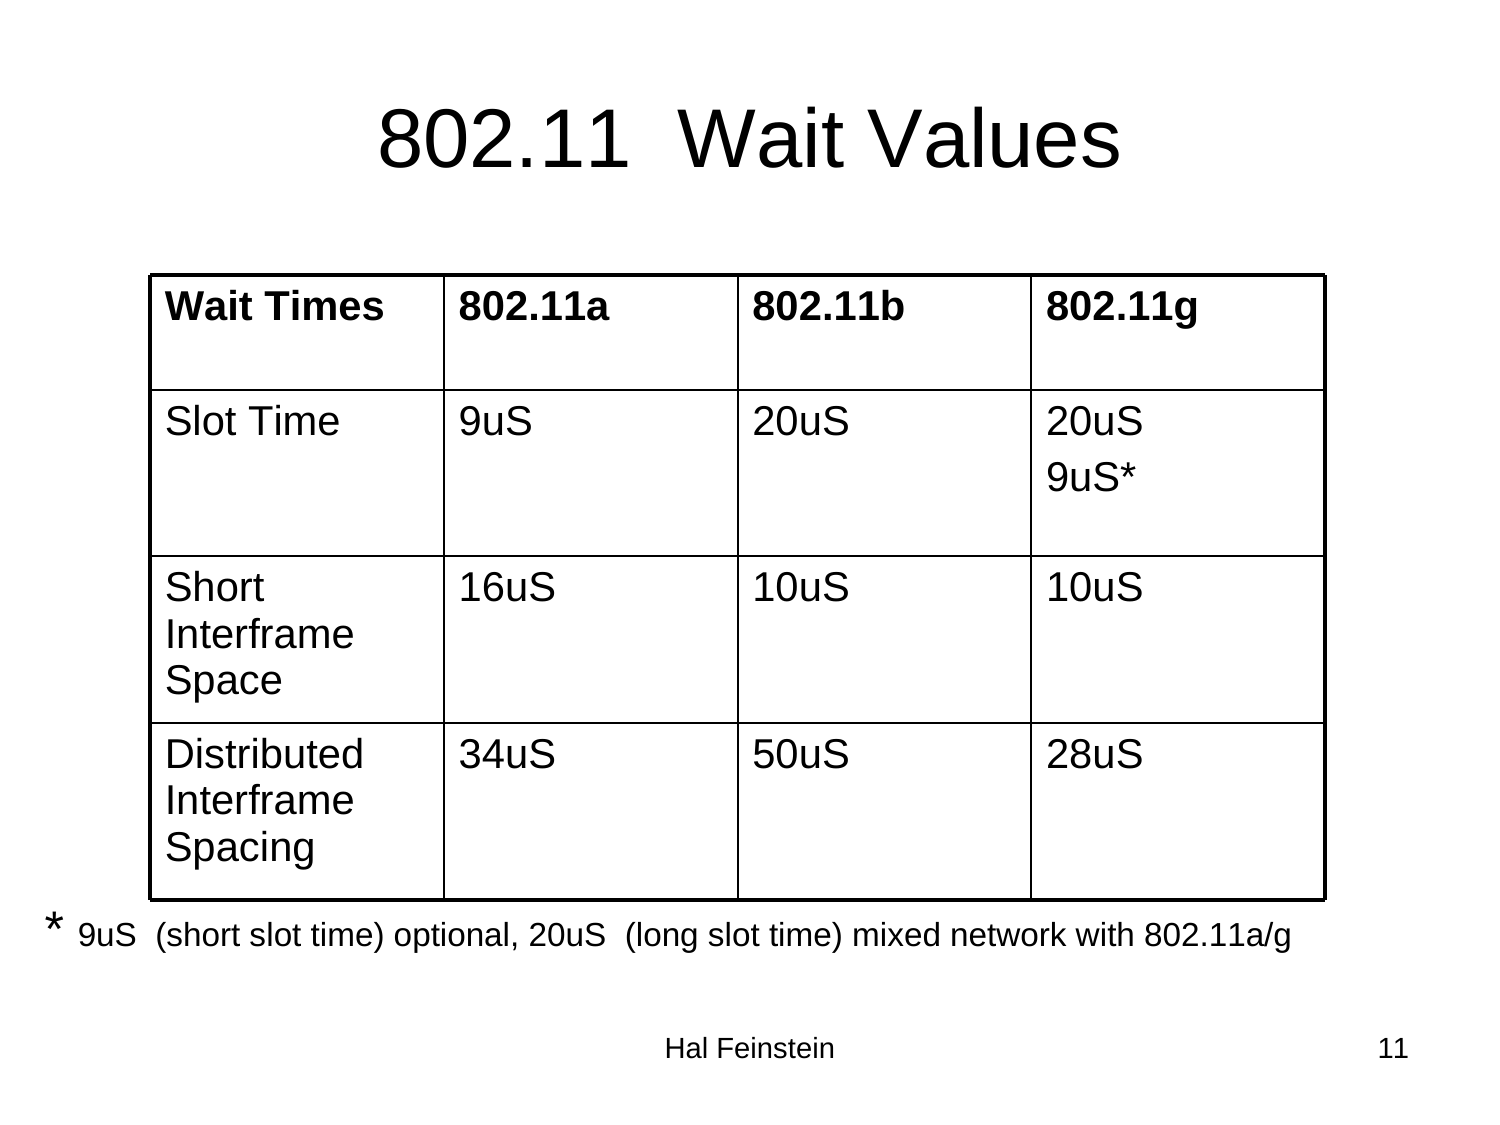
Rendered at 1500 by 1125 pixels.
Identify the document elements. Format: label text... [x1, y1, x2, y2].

text_box 10uS [1032, 557, 1323, 722]
text_box 10uS [739, 557, 1030, 722]
text_box 802.11g [1032, 277, 1323, 389]
text_box 9uS [445, 391, 737, 555]
text_box 20uS [739, 391, 1030, 555]
text_box 34uS [445, 724, 737, 893]
text_box 802.11a [445, 277, 737, 389]
text_box Slot Time [152, 391, 443, 555]
text_box Distributed Interframe Spacing [152, 724, 443, 893]
title 802.11 Wait Values [75, 45, 1426, 233]
text_box 802.11b [739, 277, 1030, 389]
text_box 20uS 9uS* [1032, 391, 1323, 555]
text_box * 9uS (short slot time) optional, 20uS (long slot time) mixed network with 802.11a/g [29, 893, 1422, 966]
text_box Wait Times [152, 277, 443, 389]
text_box 16uS [445, 557, 737, 722]
text_box 28uS [1032, 724, 1323, 893]
text_box Short Interframe Space [152, 557, 443, 722]
text_box 50uS [739, 724, 1030, 893]
